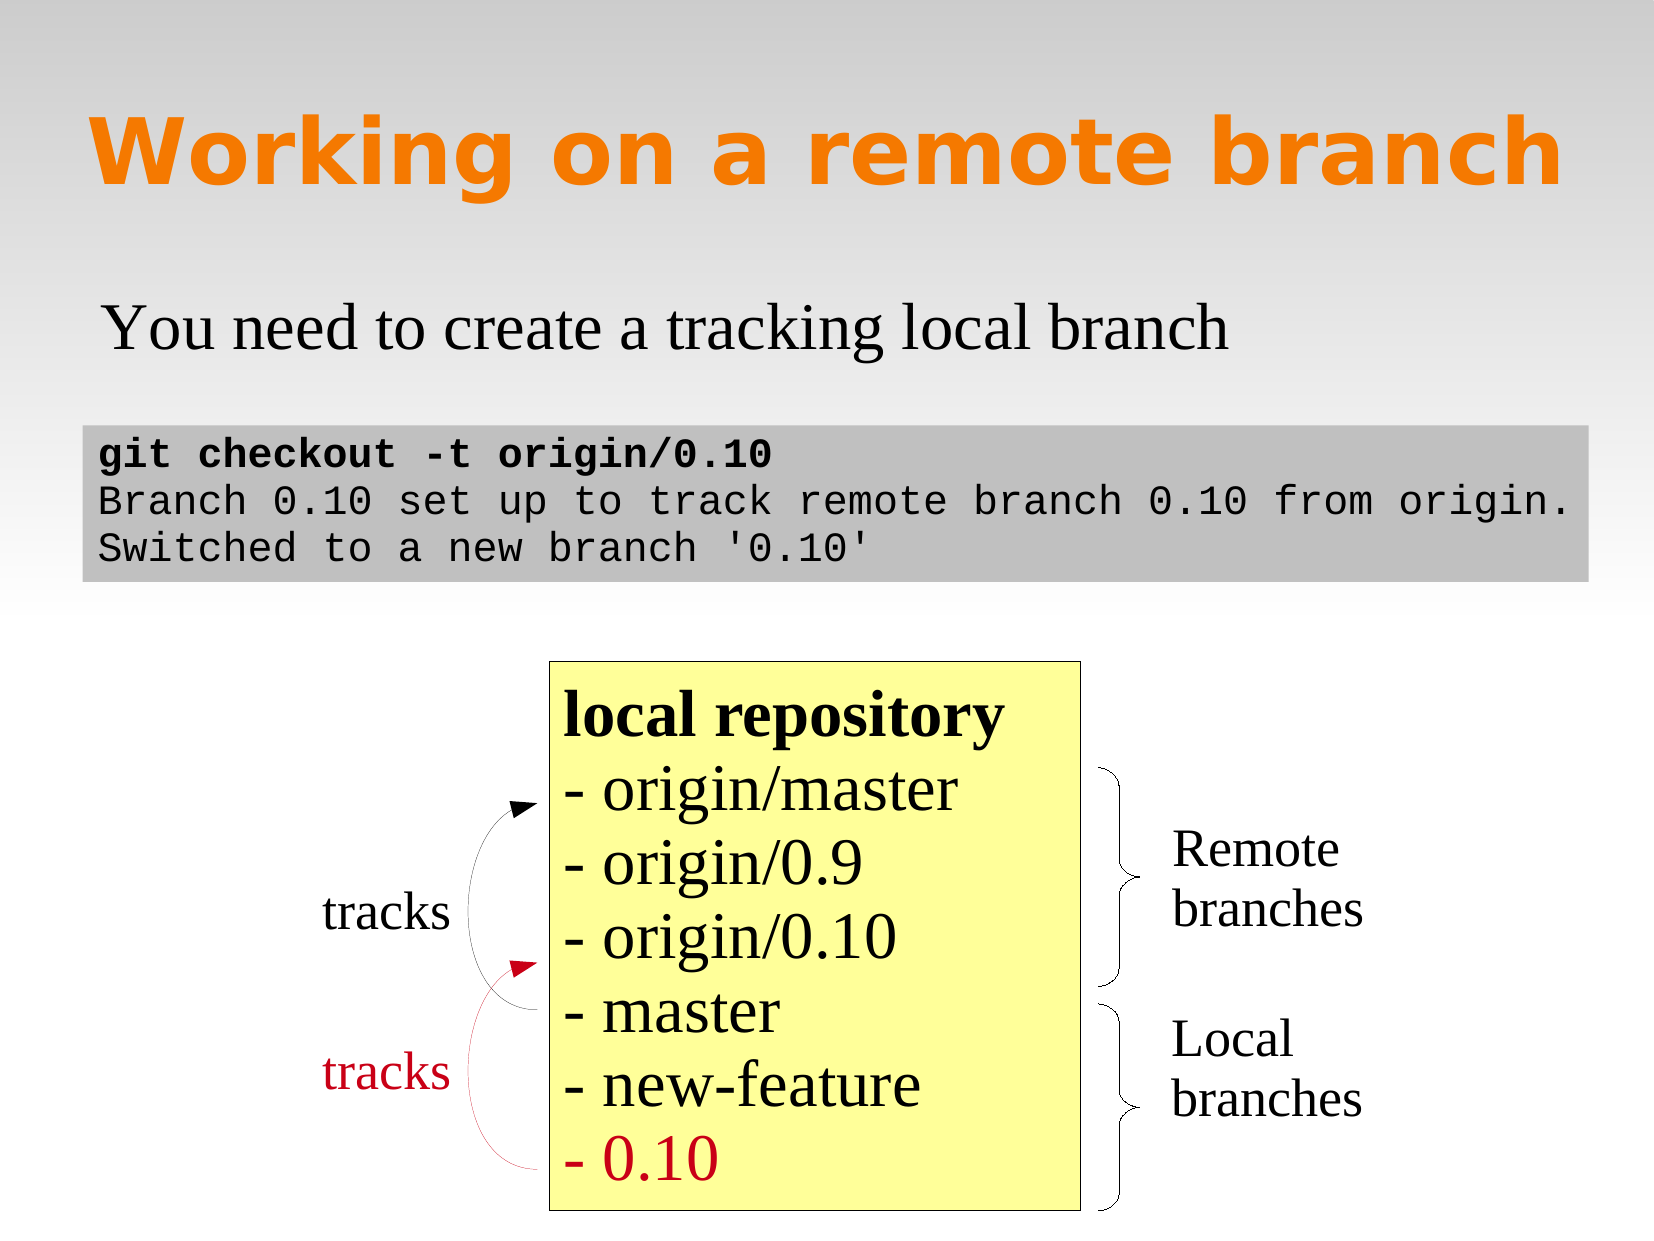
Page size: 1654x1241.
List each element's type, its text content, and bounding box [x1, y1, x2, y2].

list You need to create a tracking local branch [82, 290, 1571, 425]
text_box git checkout -t origin/0.10 Branch 0.10 set up to track remote branch 0.10 from origin. Switched to a new branch '0.10' [82, 425, 1589, 582]
title Working on a remote branch [82, 56, 1571, 250]
text_box Remote branches [1157, 810, 1424, 957]
text_box local repository - origin/master - origin/0.9 - origin/0.10 - master - new-feature - 0.10 [549, 661, 1081, 1211]
text_box tracks [308, 874, 467, 955]
text_box Local branches [1156, 1000, 1424, 1147]
text_box tracks [308, 1033, 467, 1114]
